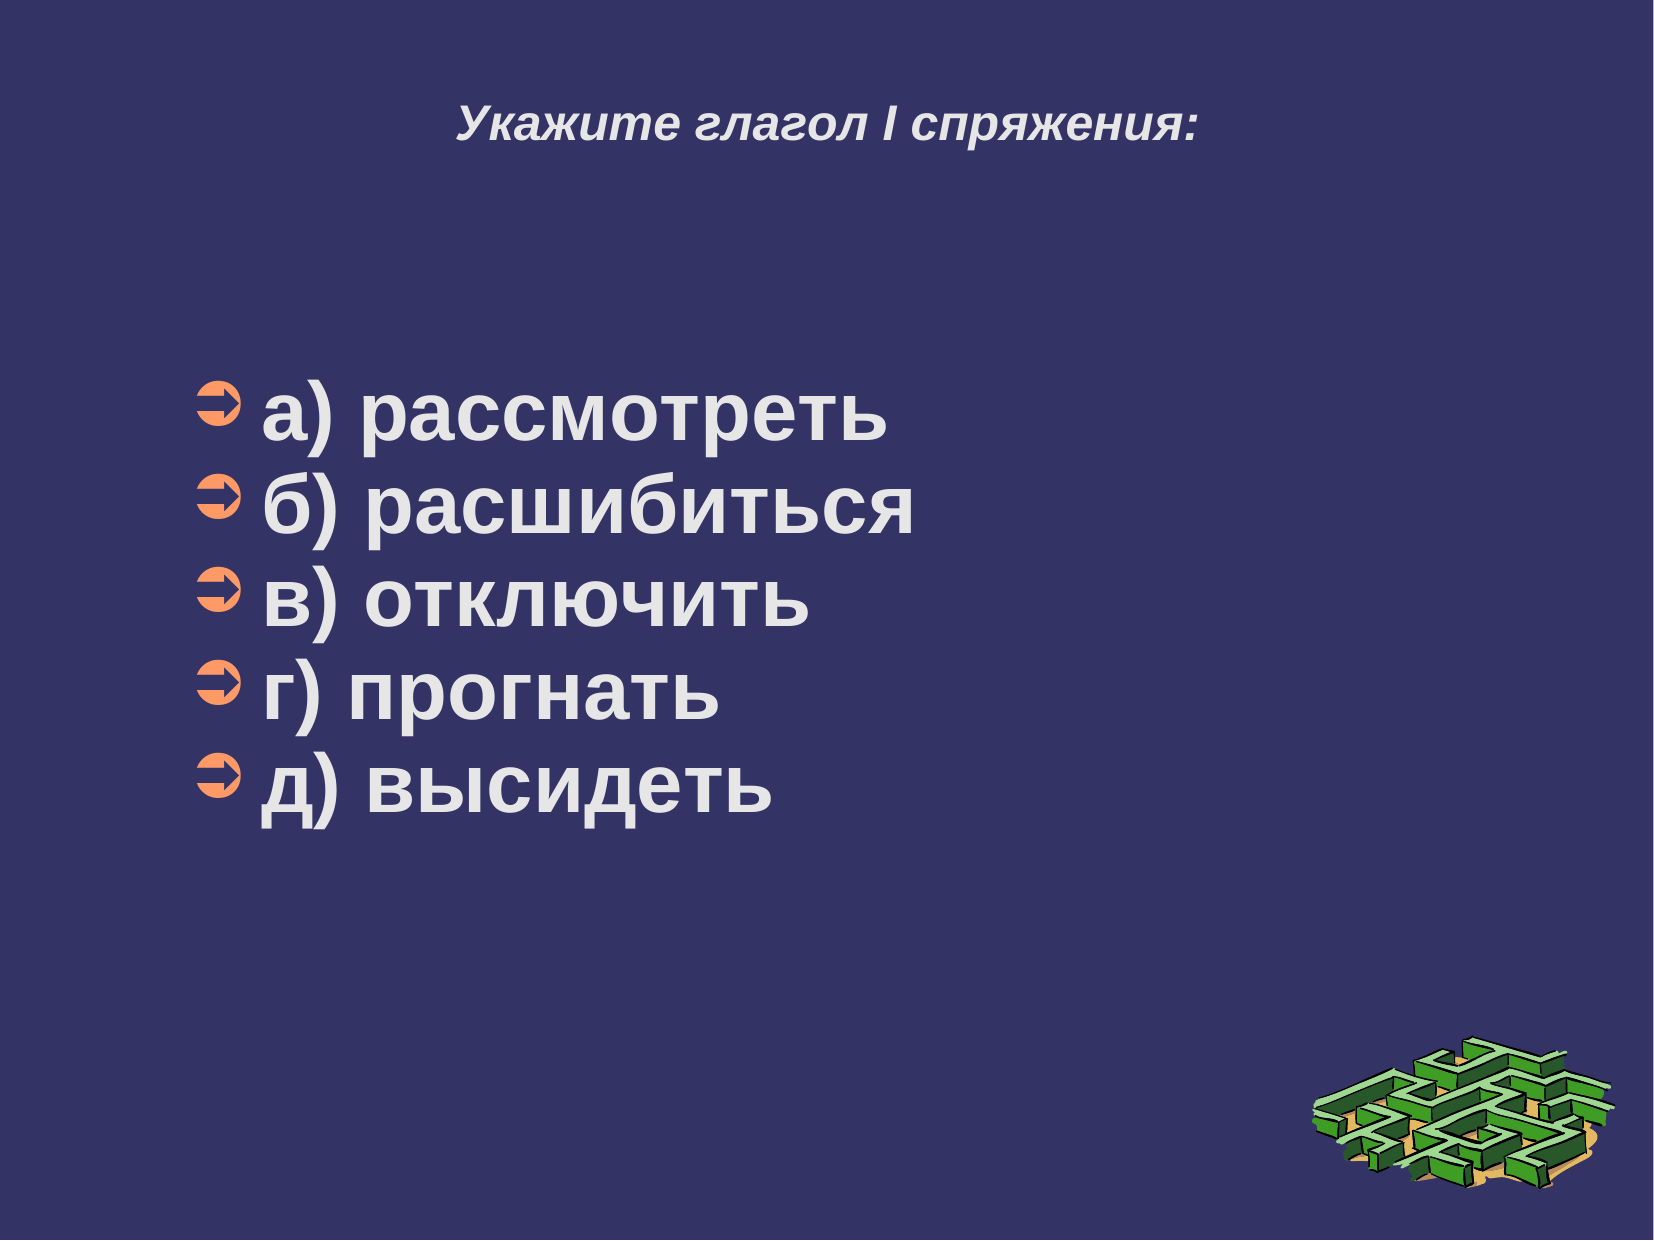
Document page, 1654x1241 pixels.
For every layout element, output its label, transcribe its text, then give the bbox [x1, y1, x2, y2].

title Укажите глагол I спряжения: [121, 19, 1534, 227]
list а) рассмотреть б) расшибиться в) отключить г) прогнать д) высидеть [178, 364, 1570, 1147]
